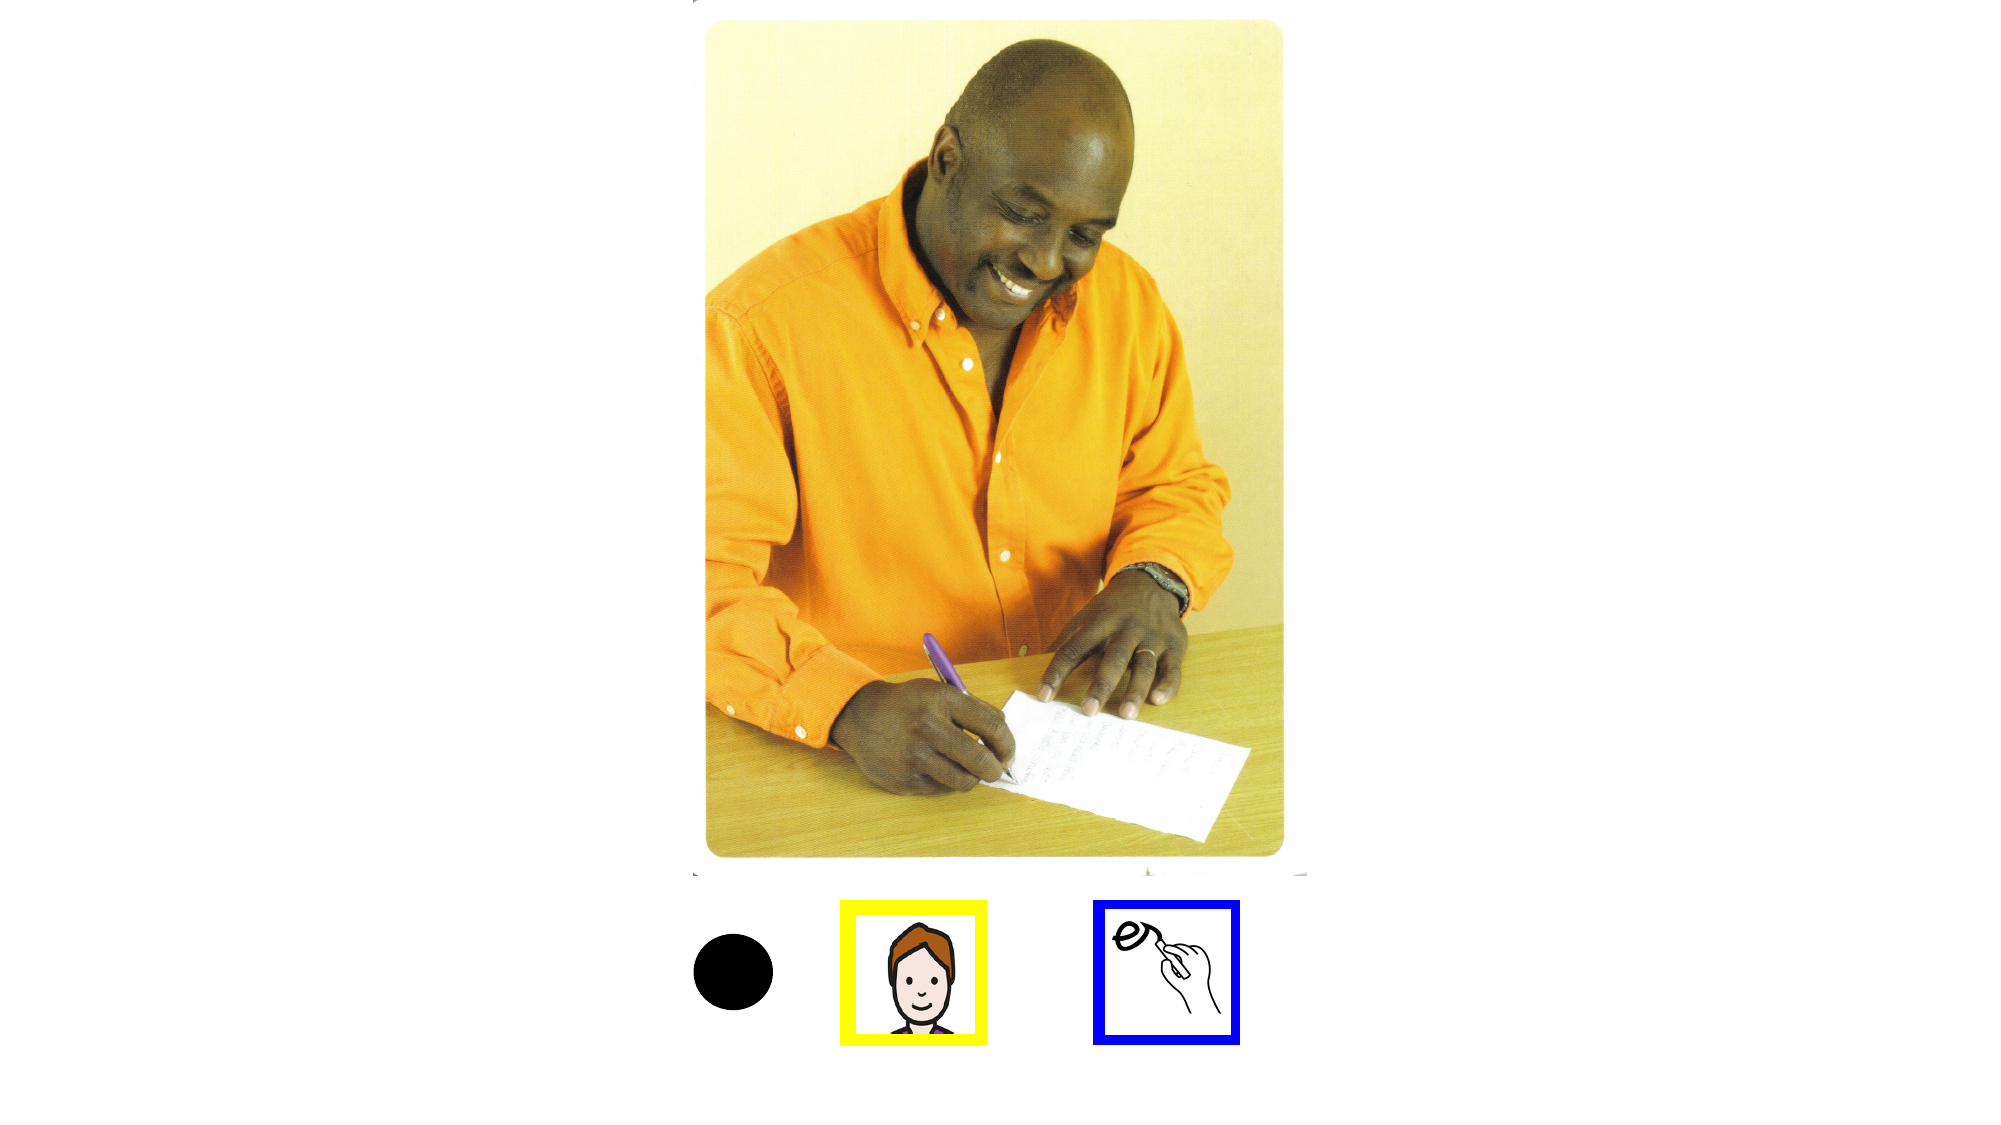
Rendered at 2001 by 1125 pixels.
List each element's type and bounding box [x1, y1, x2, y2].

picture [693, 0, 1307, 876]
text_box [694, 934, 772, 1010]
text_box [841, 901, 987, 1045]
picture [856, 915, 975, 1034]
text_box [1094, 901, 1239, 1045]
picture [1105, 909, 1231, 1035]
